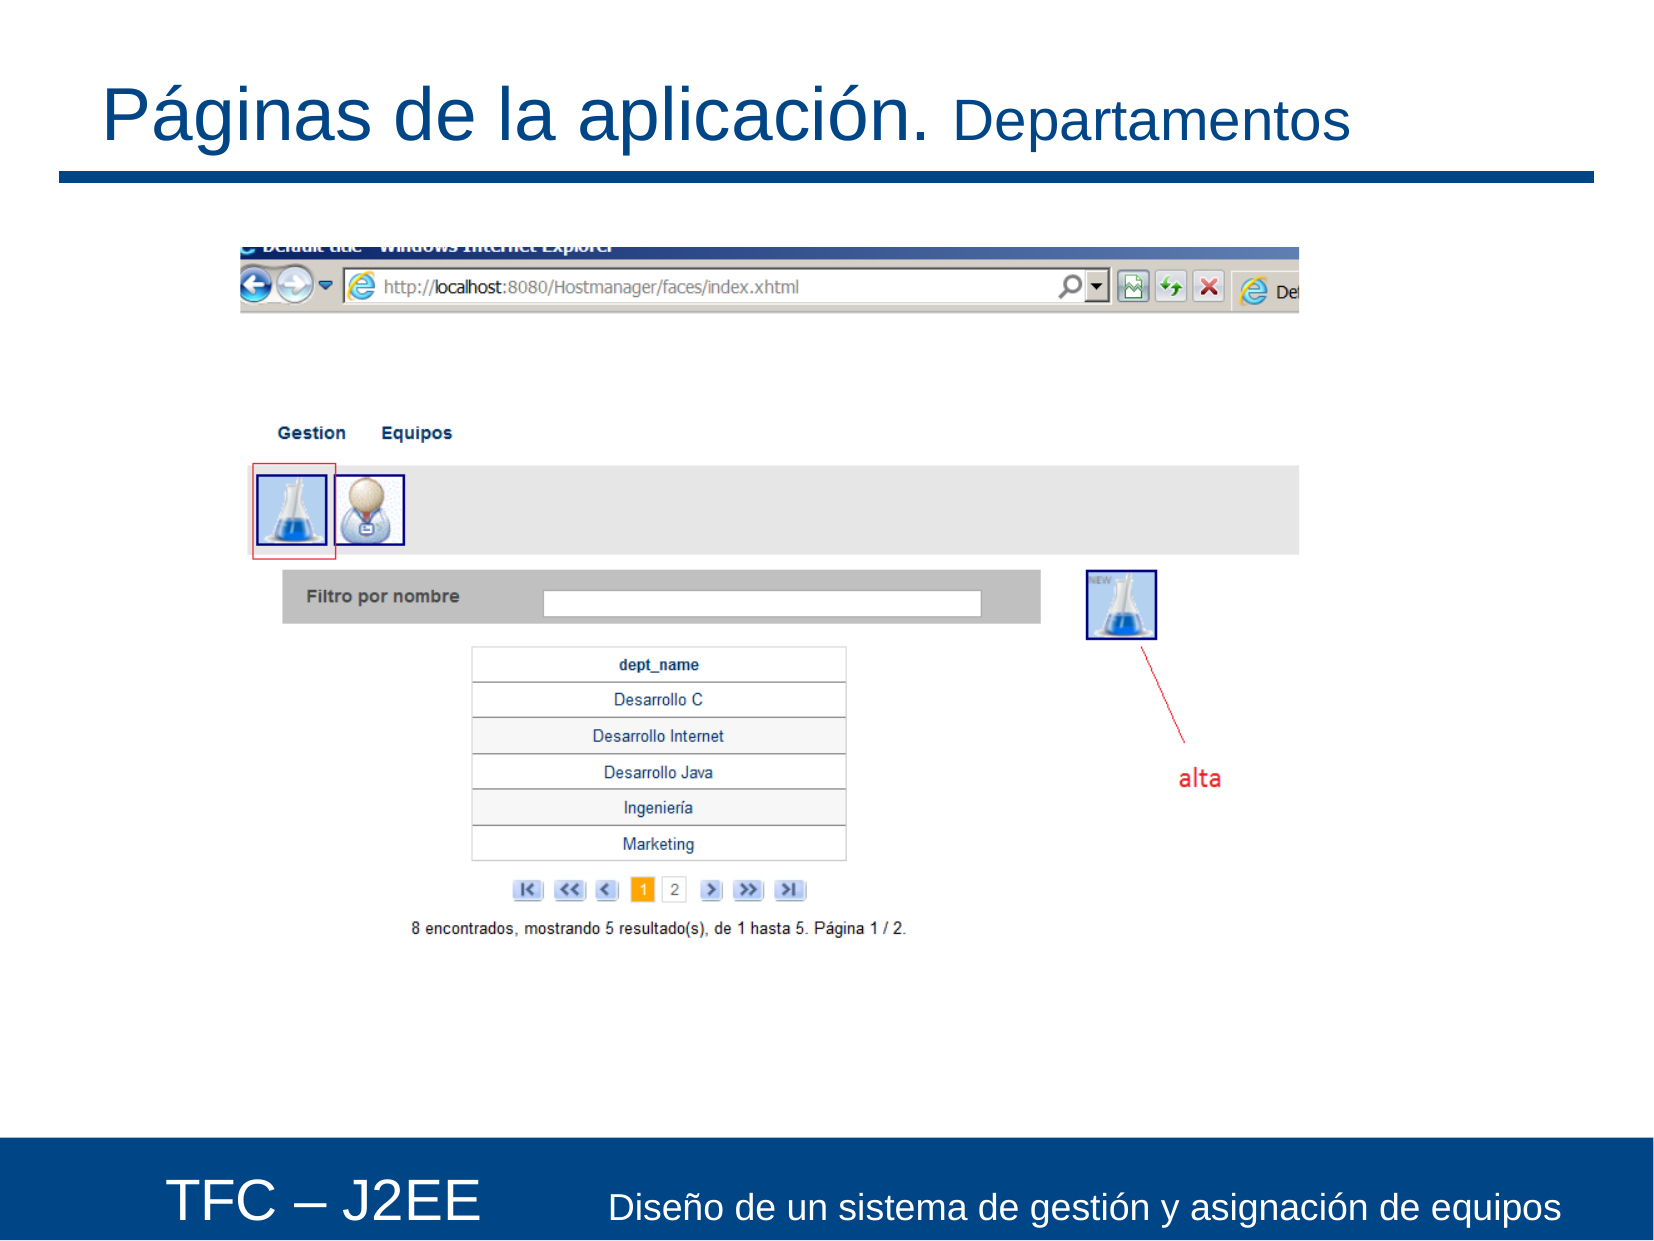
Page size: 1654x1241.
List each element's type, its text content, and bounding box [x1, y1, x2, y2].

picture [240, 247, 1300, 1004]
title TFC – J2EE Diseño de un sistema de gestión y asignación de equipos [0, 1137, 1654, 1241]
text_box Páginas de la aplicación. Departamentos [81, 59, 1373, 170]
